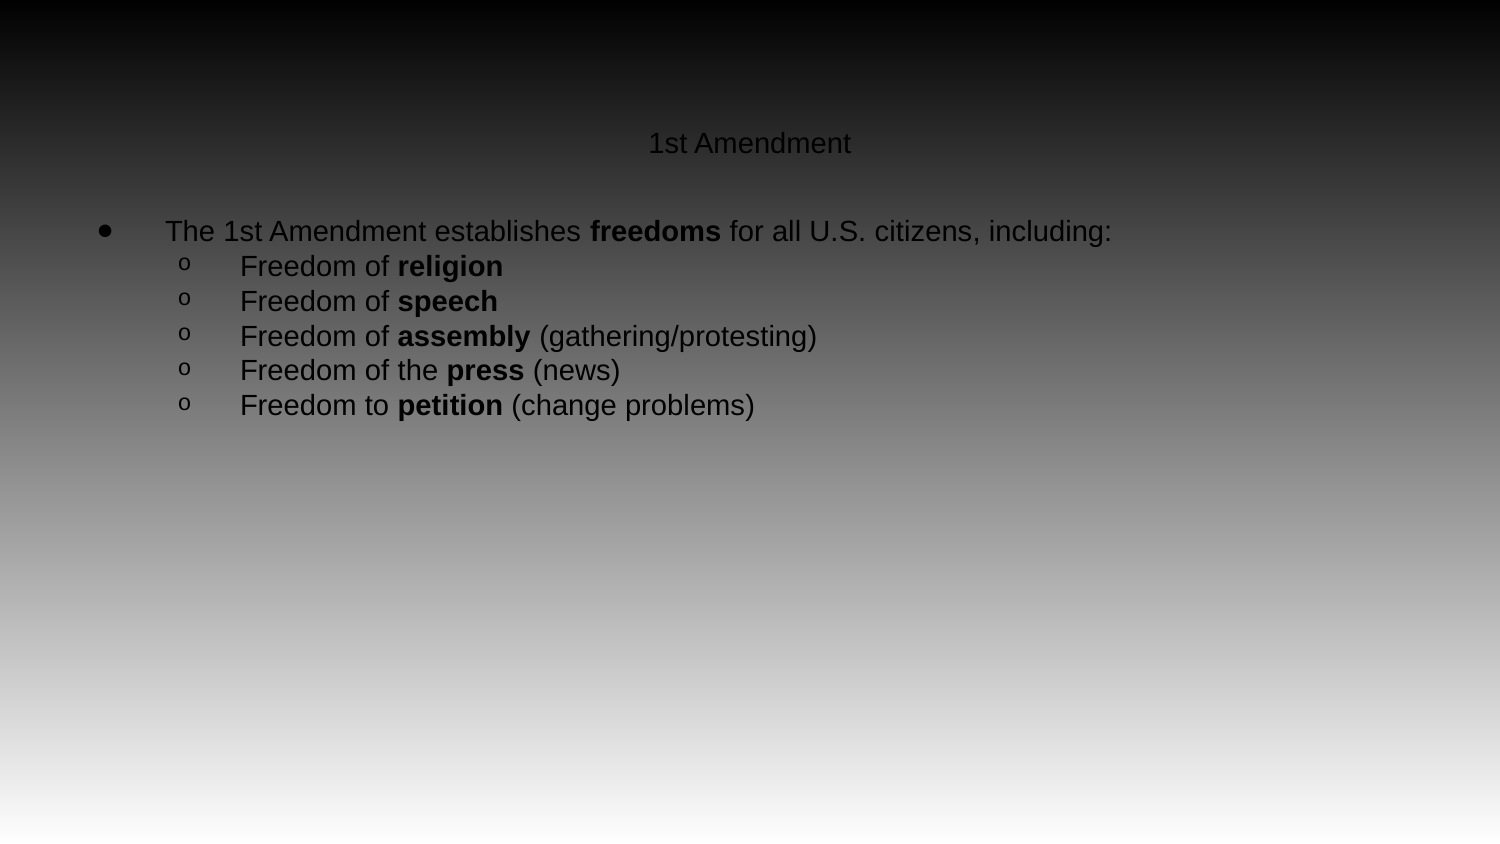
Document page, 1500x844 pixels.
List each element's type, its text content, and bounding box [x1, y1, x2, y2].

list The 1st Amendment establishes freedoms for all U.S. citizens, including: Freedom of religion Freedom of speech Freedom of assembly (gathering/protesting) Freedom of the press (news) Freedom to petition (change problems) [75, 196, 1425, 808]
title 1st Amendment [75, 33, 1425, 175]
